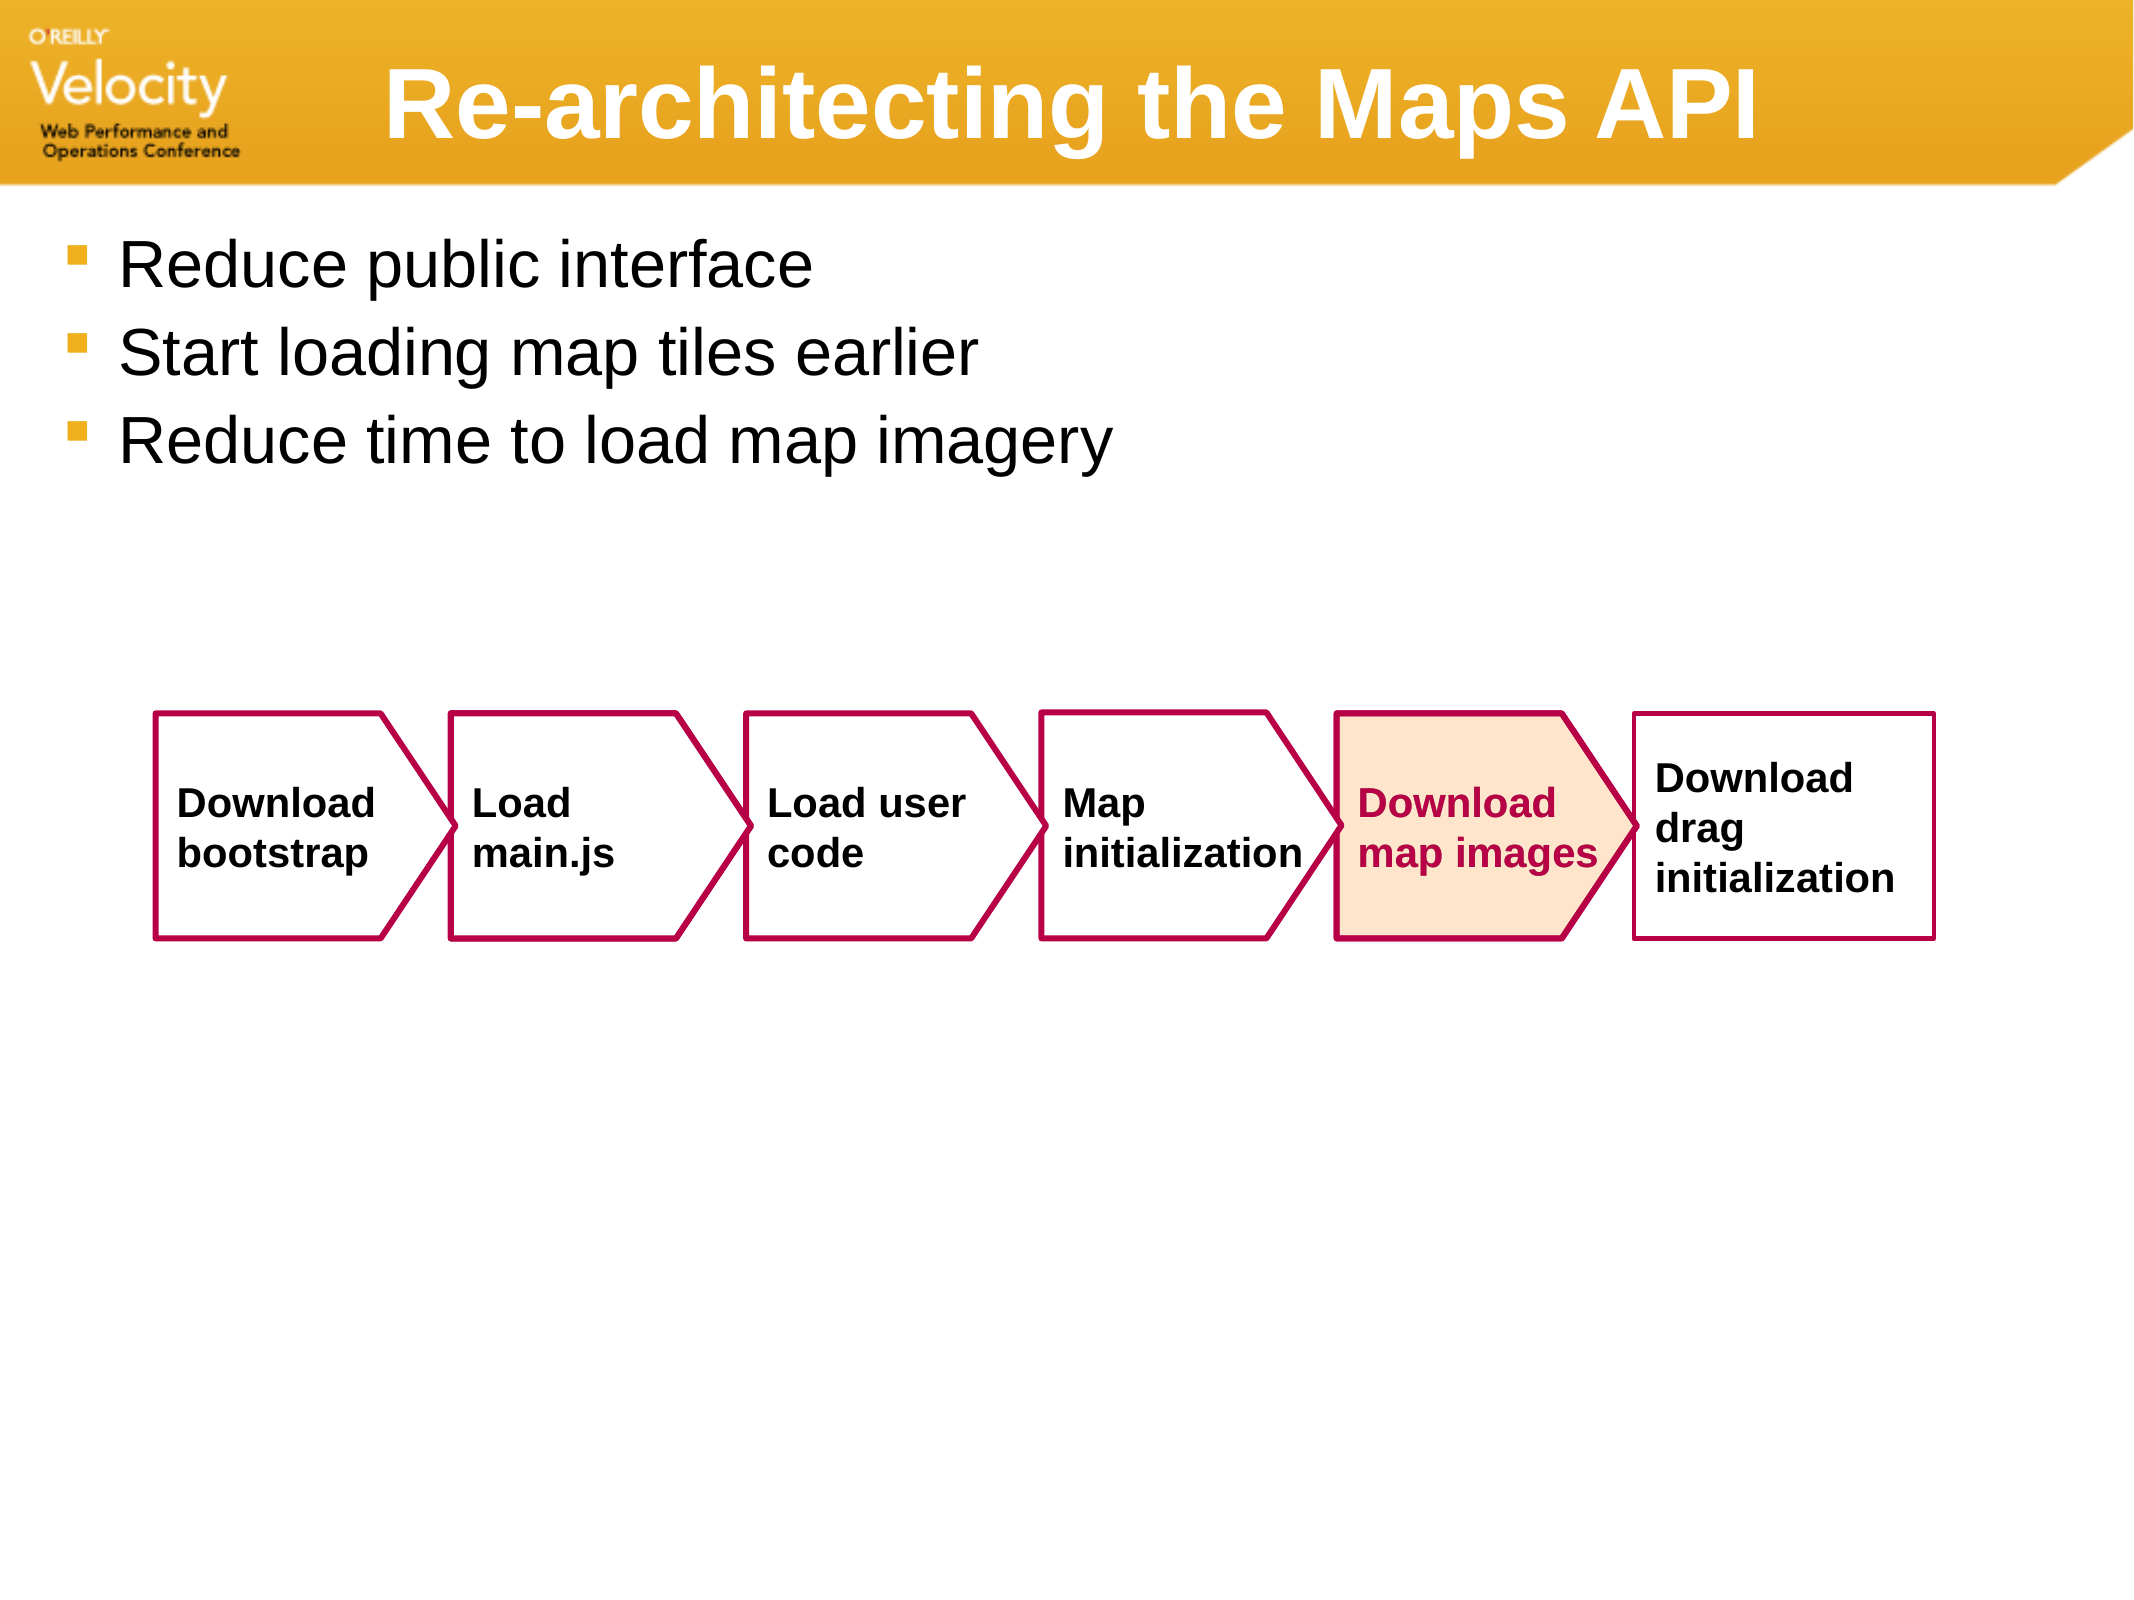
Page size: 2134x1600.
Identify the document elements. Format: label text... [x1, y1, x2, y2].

text_box Download bootstrap [155, 713, 456, 939]
list Reduce public interface Start loading map tiles earlier Reduce time to load map imagery [47, 224, 2100, 1552]
text_box Map initialization [1041, 712, 1342, 939]
picture [0, 0, 2134, 1600]
text_box Download map images [1336, 713, 1637, 939]
title Re-architecting the Maps API [375, 17, 2026, 191]
text_box Load user code [746, 713, 1047, 939]
text_box Load main.js [450, 713, 751, 939]
